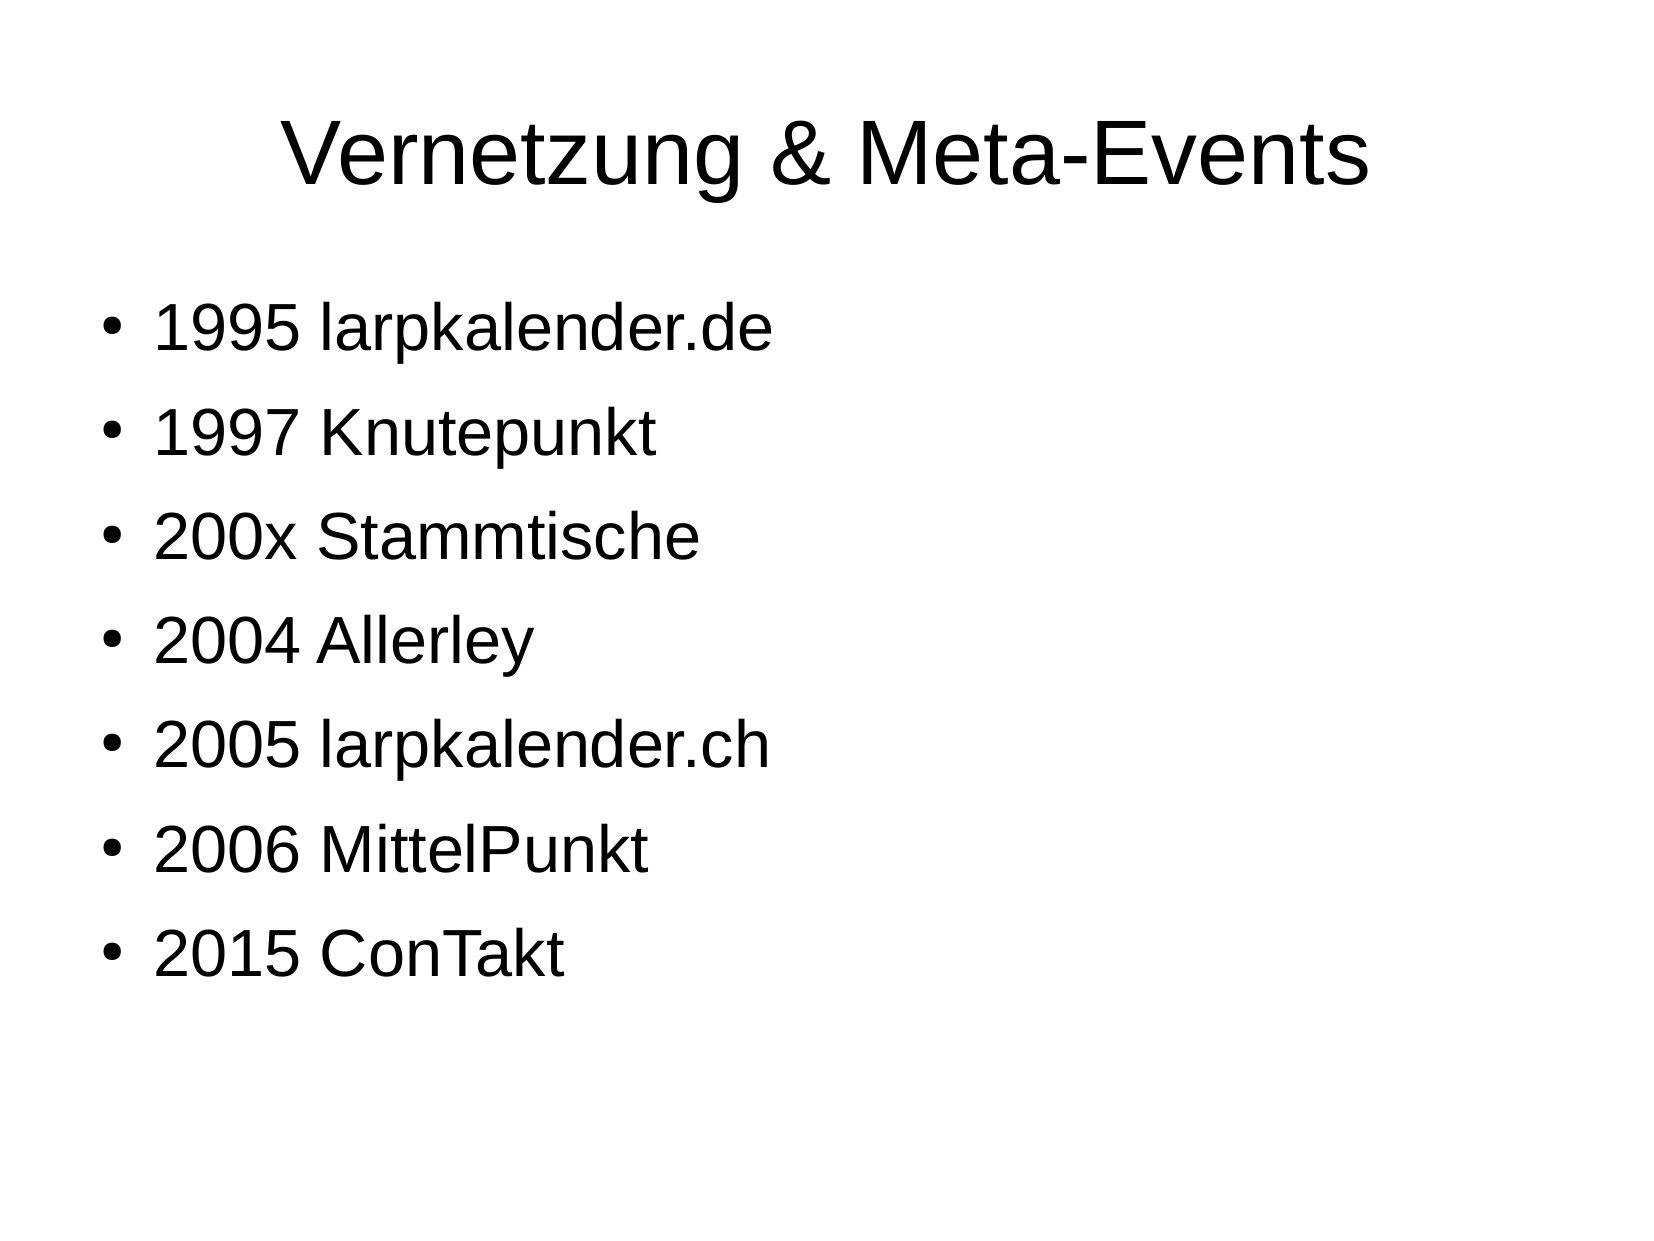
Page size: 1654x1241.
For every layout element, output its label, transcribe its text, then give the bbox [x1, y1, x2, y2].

title Vernetzung & Meta-Events [82, 49, 1571, 257]
list 1995 larpkalender.de 1997 Knutepunkt 200x Stammtische 2004 Allerley 2005 larpkalender.ch 2006 MittelPunkt 2015 ConTakt [82, 290, 1571, 1010]
